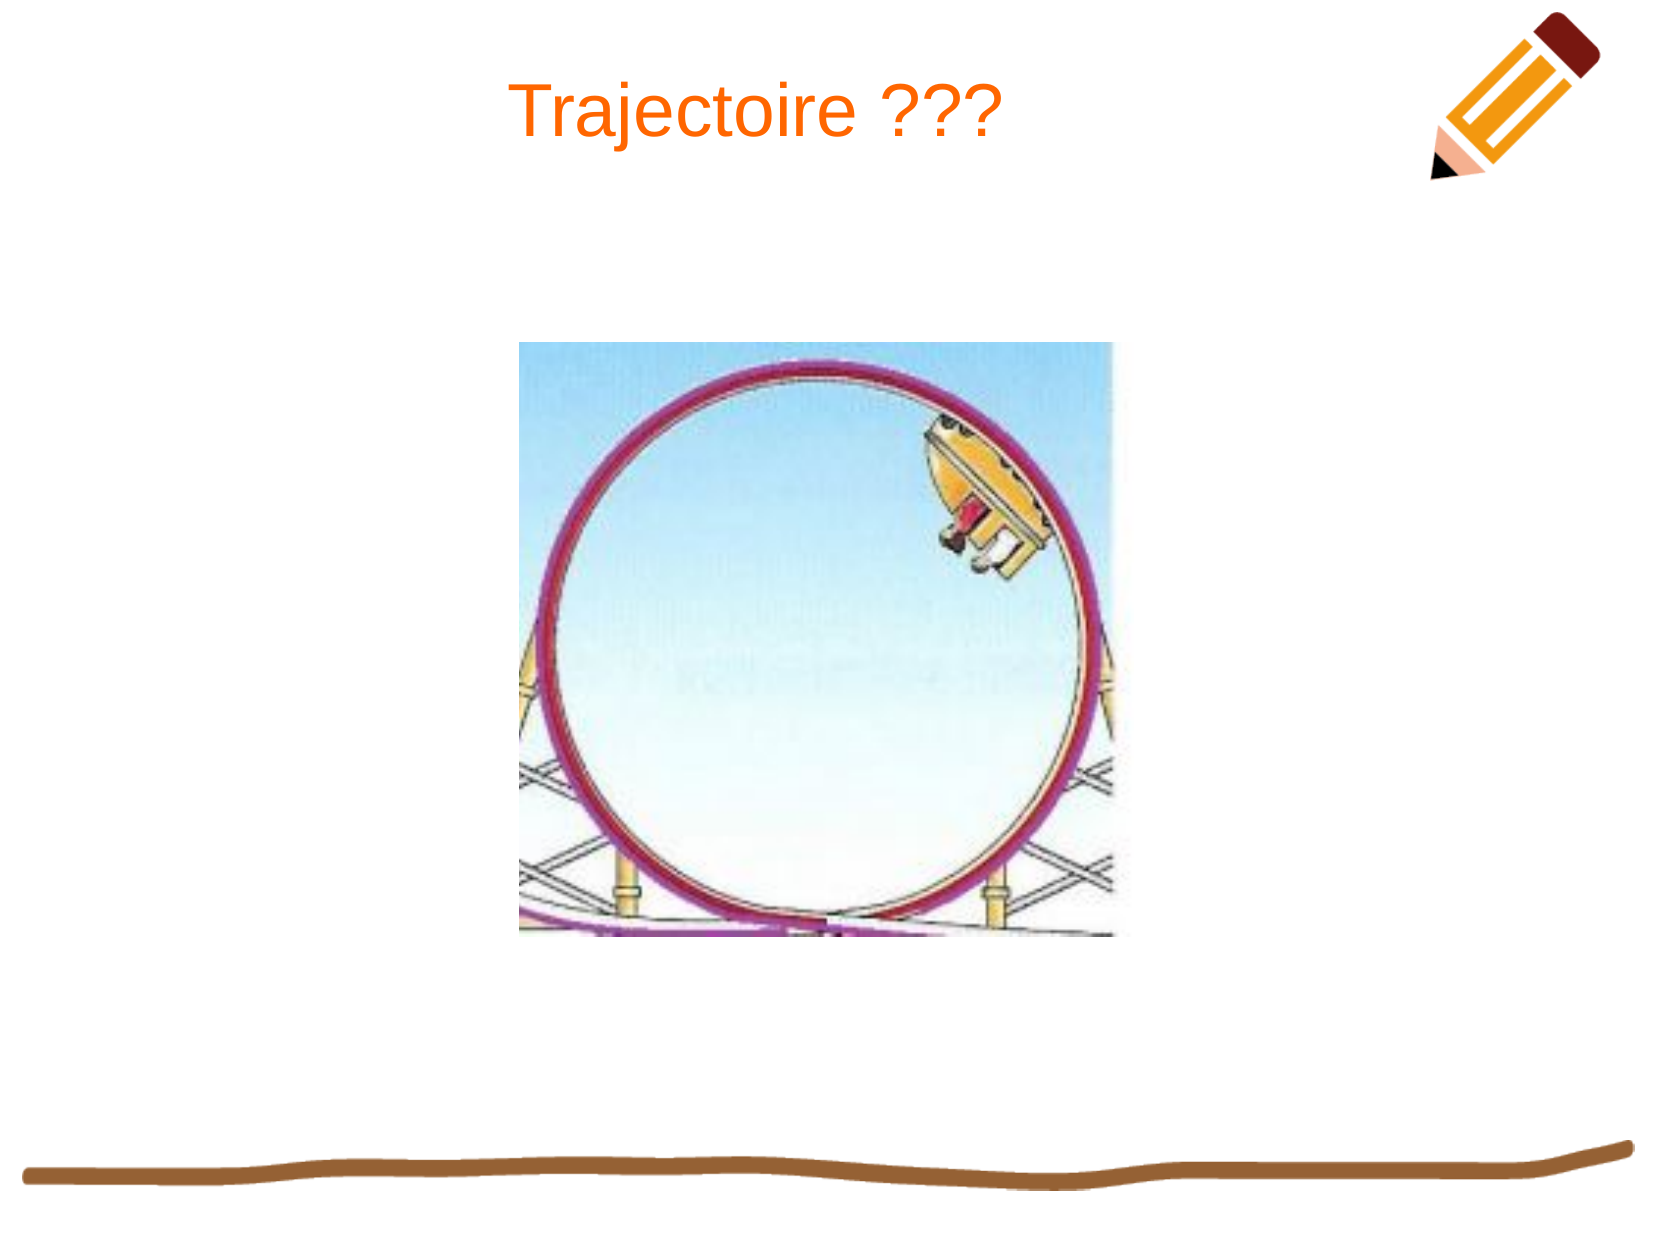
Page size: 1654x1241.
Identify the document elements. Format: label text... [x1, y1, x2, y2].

picture [22, 1140, 1635, 1191]
picture [519, 342, 1134, 937]
title Trajectoire ??? [82, 49, 1430, 172]
picture [1430, 12, 1601, 181]
